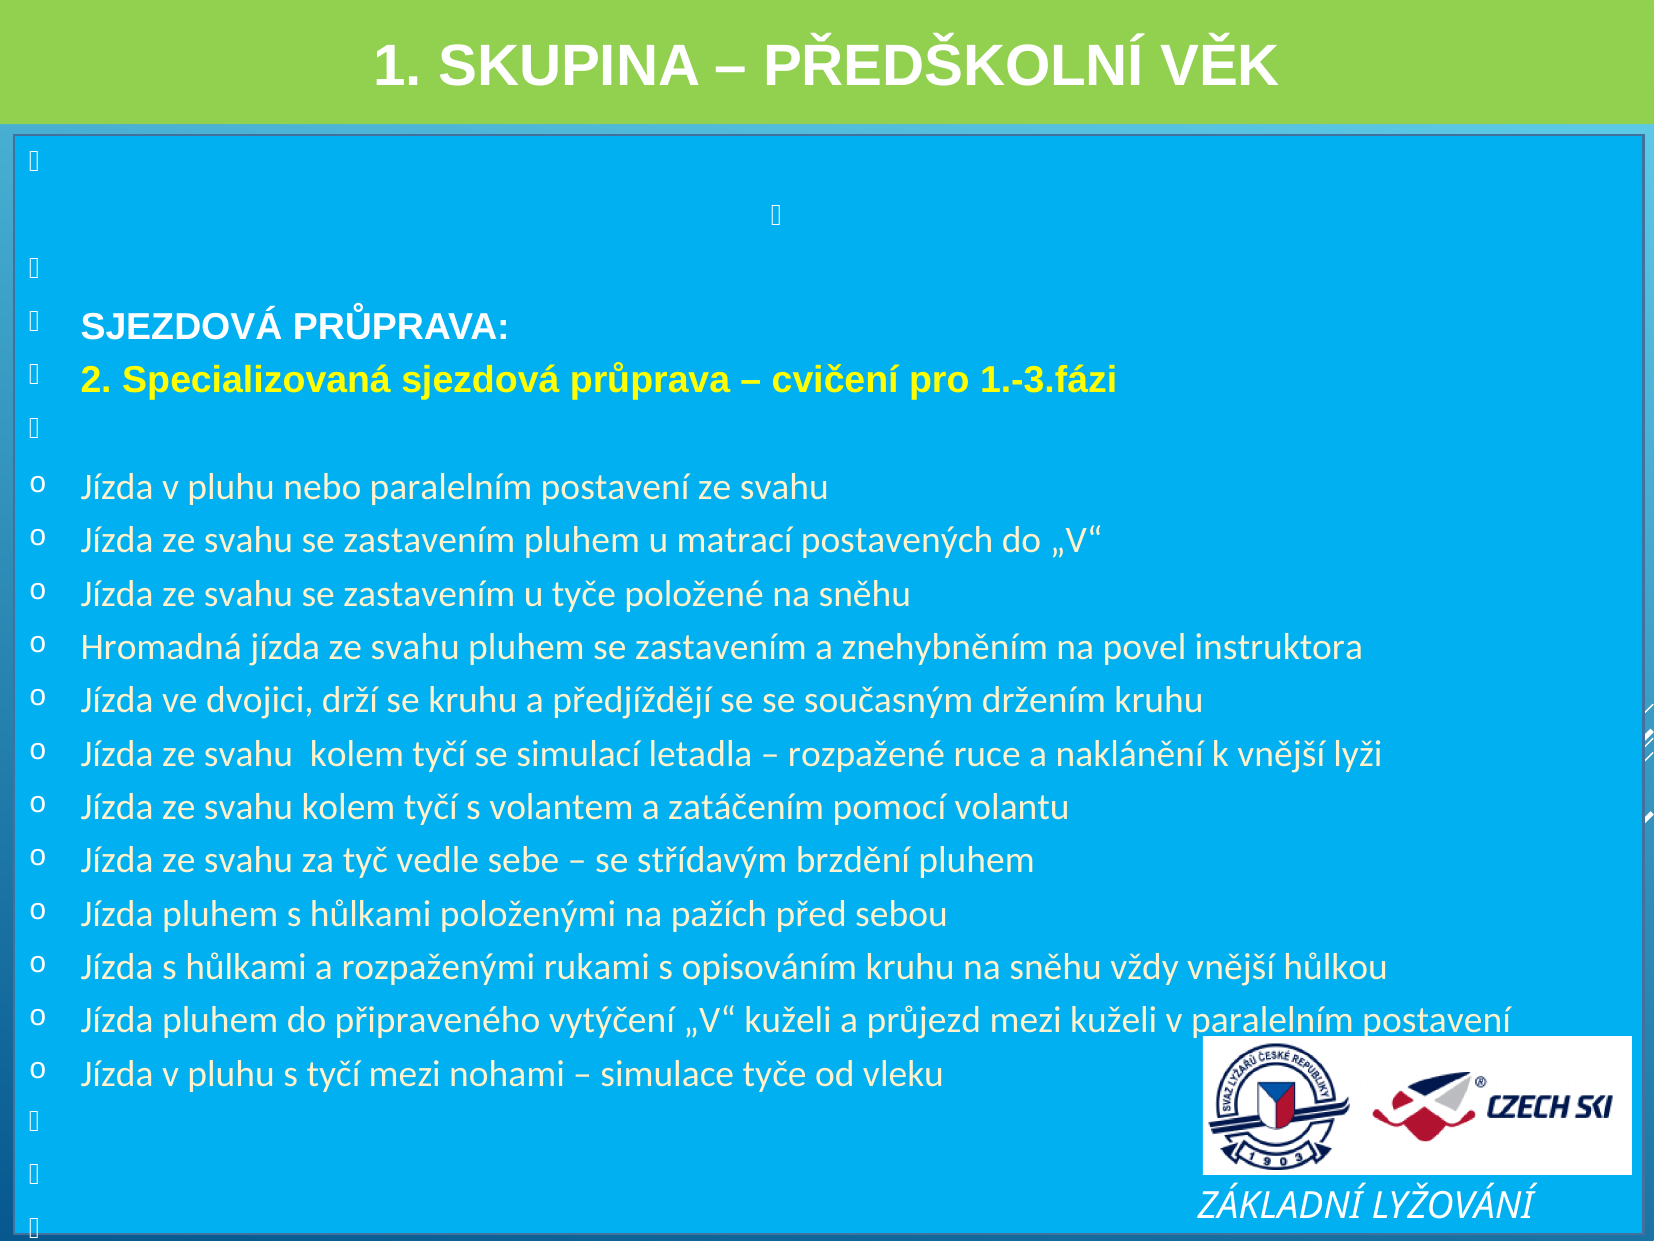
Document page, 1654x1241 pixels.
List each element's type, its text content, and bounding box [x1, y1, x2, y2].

list SJEZDOVÁ PRŮPRAVA: 2. Specializovaná sjezdová průprava – cvičení pro 1.-3.fázi Jízda v pluhu nebo paralelním postavení ze svahu Jízda ze svahu se zastavením pluhem u matrací postavených do „V“ Jízda ze svahu se zastavením u tyče položené na sněhu Hromadná jízda ze svahu pluhem se zastavením a znehybněním na povel instruktora Jízda ve dvojici, drží se kruhu a předjíždějí se se současným držením kruhu Jízda ze svahu kolem tyčí se simulací letadla – rozpažené ruce a naklánění k vnější lyži Jízda ze svahu kolem tyčí s volantem a zatáčením pomocí volantu Jízda ze svahu za tyč vedle sebe – se střídavým brzdění pluhem Jízda pluhem s hůlkami položenými na pažích před sebou Jízda s hůlkami a rozpaženými rukami s opisováním kruhu na sněhu vždy vnější hůlkou Jízda pluhem do připraveného vytýčení „V“ kuželi a průjezd mezi kuželi v paralelním postavení Jízda v pluhu s tyčí mezi nohami – simulace tyče od vleku [13, 134, 1644, 1235]
text_box ZÁKLADNÍ LYŽOVÁNÍ [1182, 1173, 1644, 1235]
title 1. Skupina – předškolní věk [0, 0, 1654, 125]
picture [1203, 1036, 1631, 1173]
